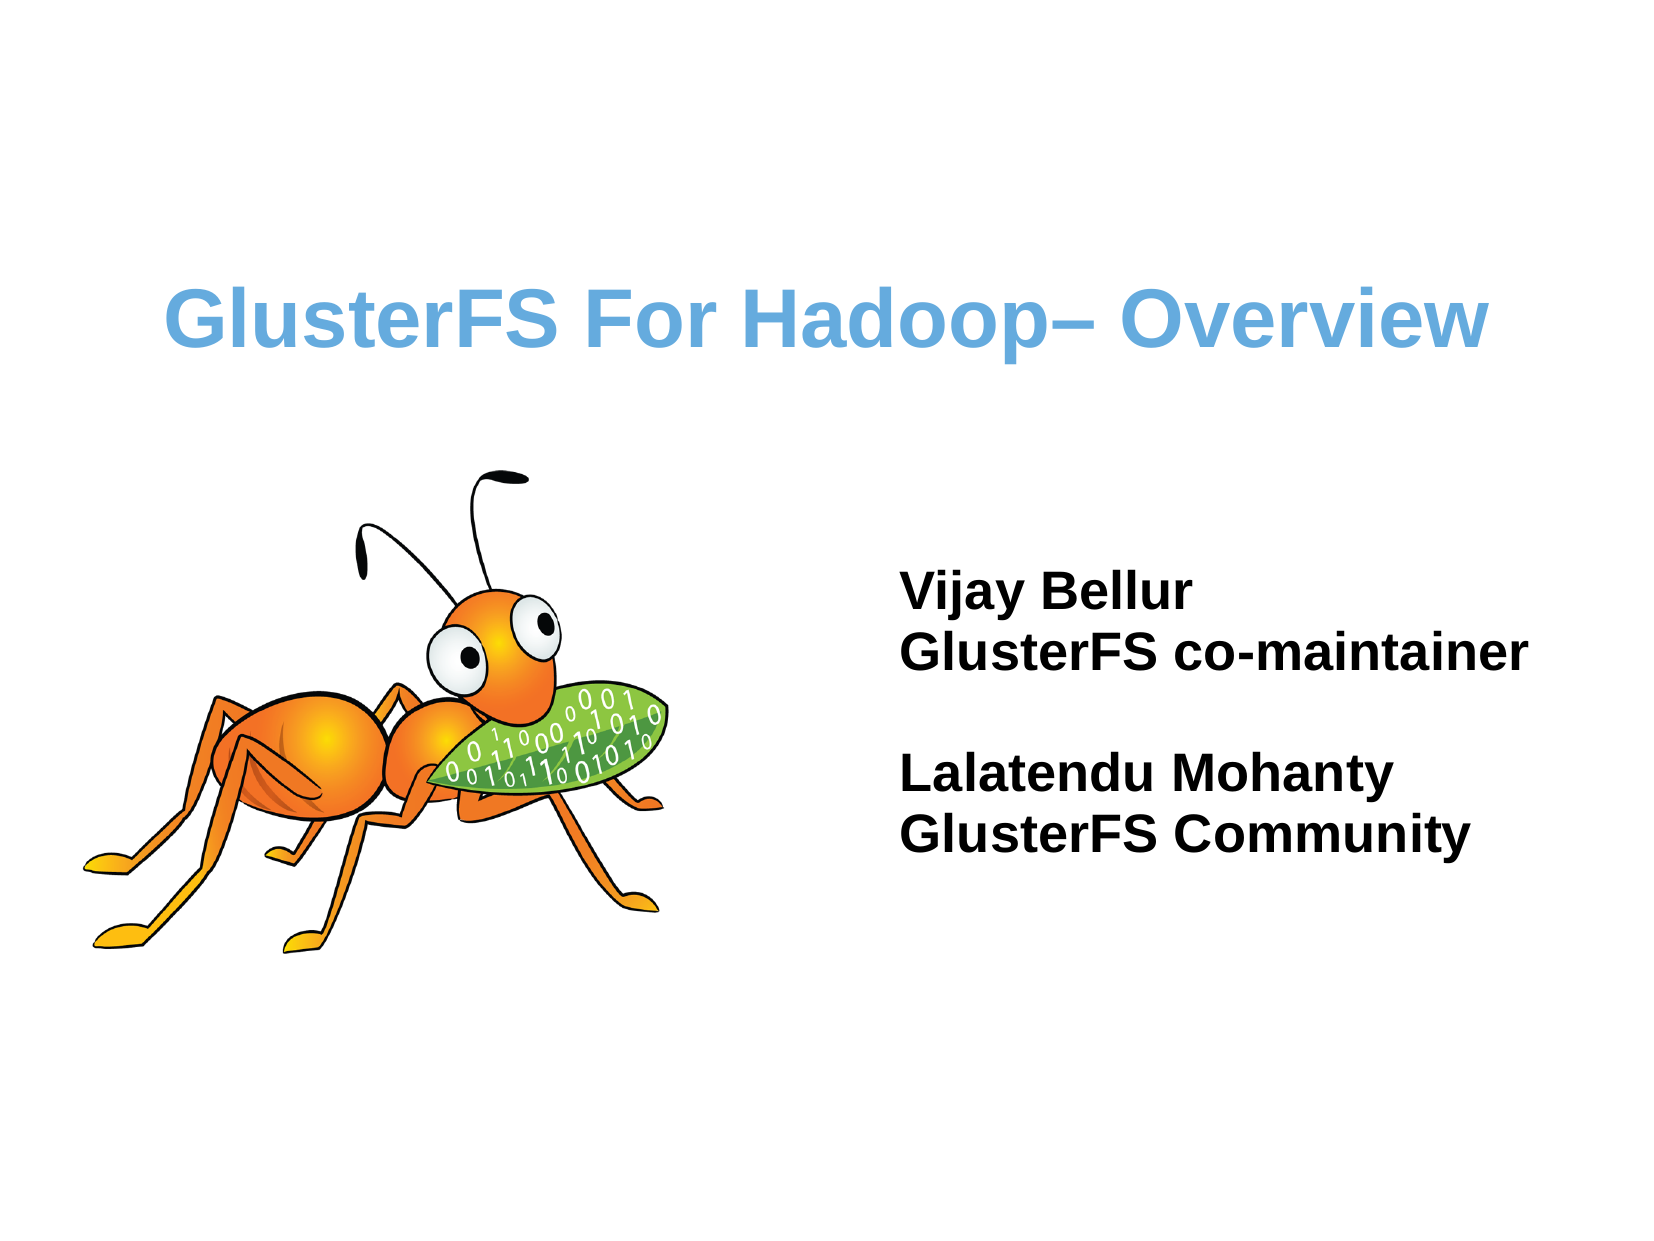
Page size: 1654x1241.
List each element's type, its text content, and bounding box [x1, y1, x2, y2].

text_box Vijay Bellur GlusterFS co-maintainer Lalatendu Mohanty GlusterFS Community [885, 553, 1591, 932]
picture [75, 464, 676, 961]
subtitle GlusterFS For Hadoop– Overview [82, 271, 1571, 434]
